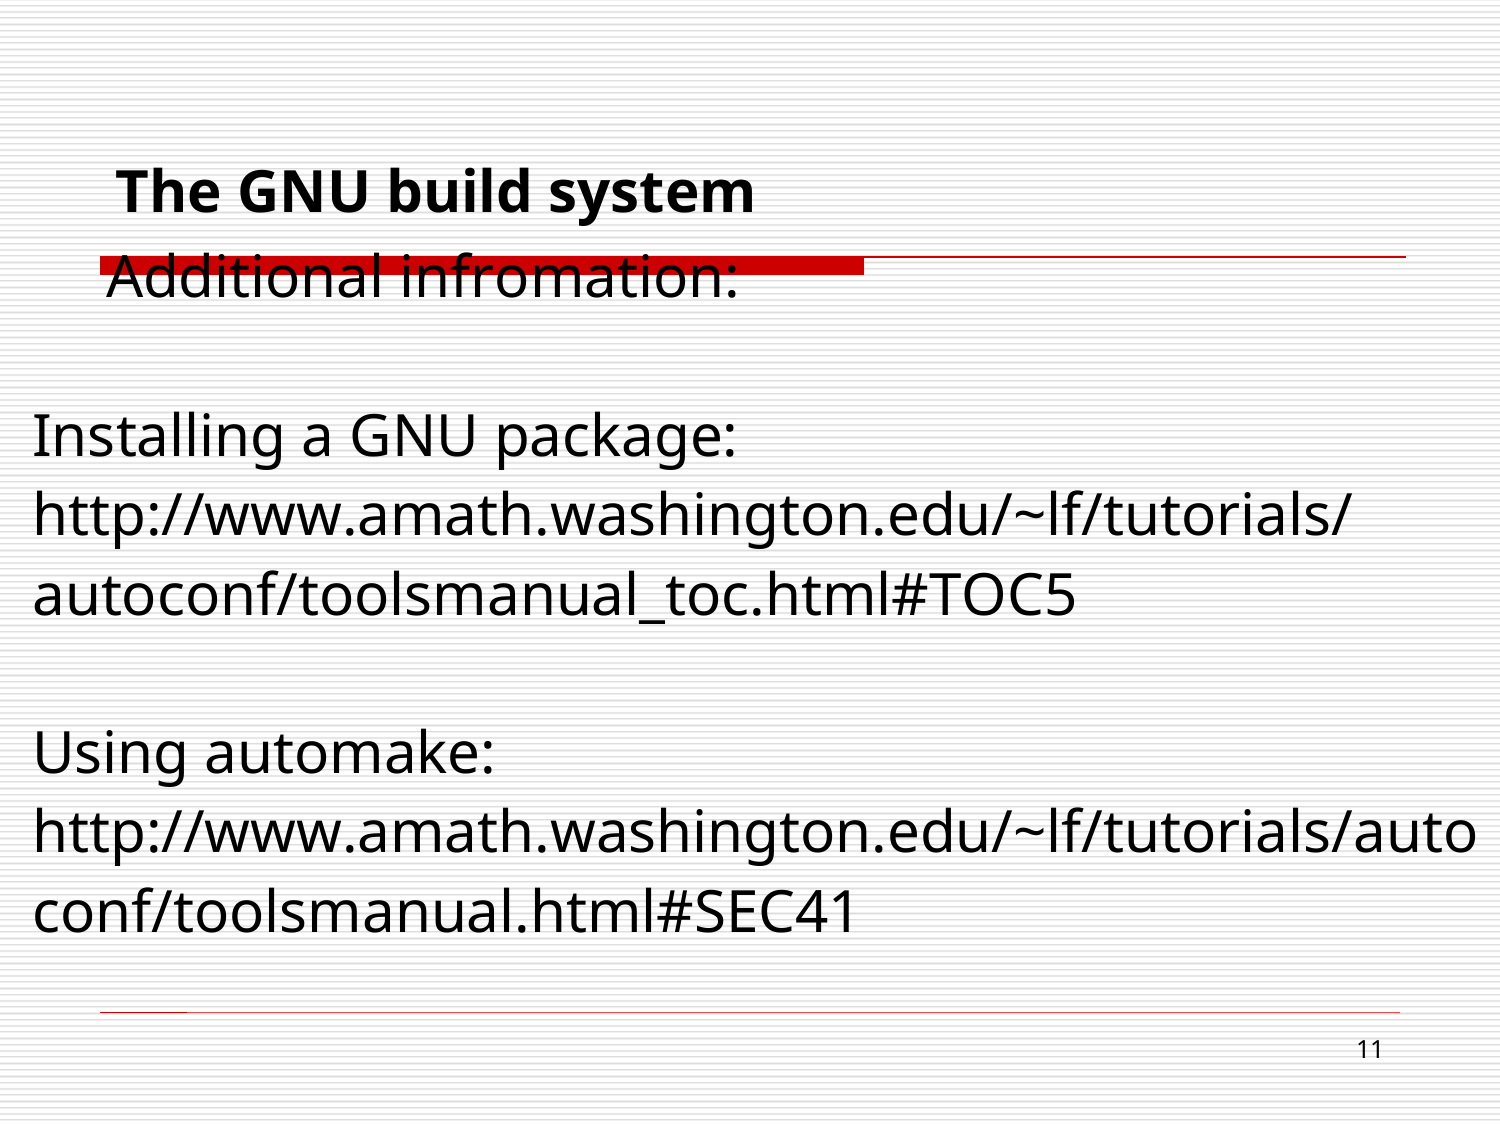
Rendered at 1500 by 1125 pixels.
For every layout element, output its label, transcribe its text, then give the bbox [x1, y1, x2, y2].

title The GNU build system [100, 94, 1376, 194]
text_box Additional infromation: Installing a GNU package: http://www.amath.washington.edu/~lf/tutorials/autoconf/toolsmanual_toc.html#TOC5 Using automake: http://www.amath.washington.edu/~lf/tutorials/autoconf/toolsmanual.html#SEC41 [17, 194, 1500, 957]
picture [0, 0, 1500, 1125]
